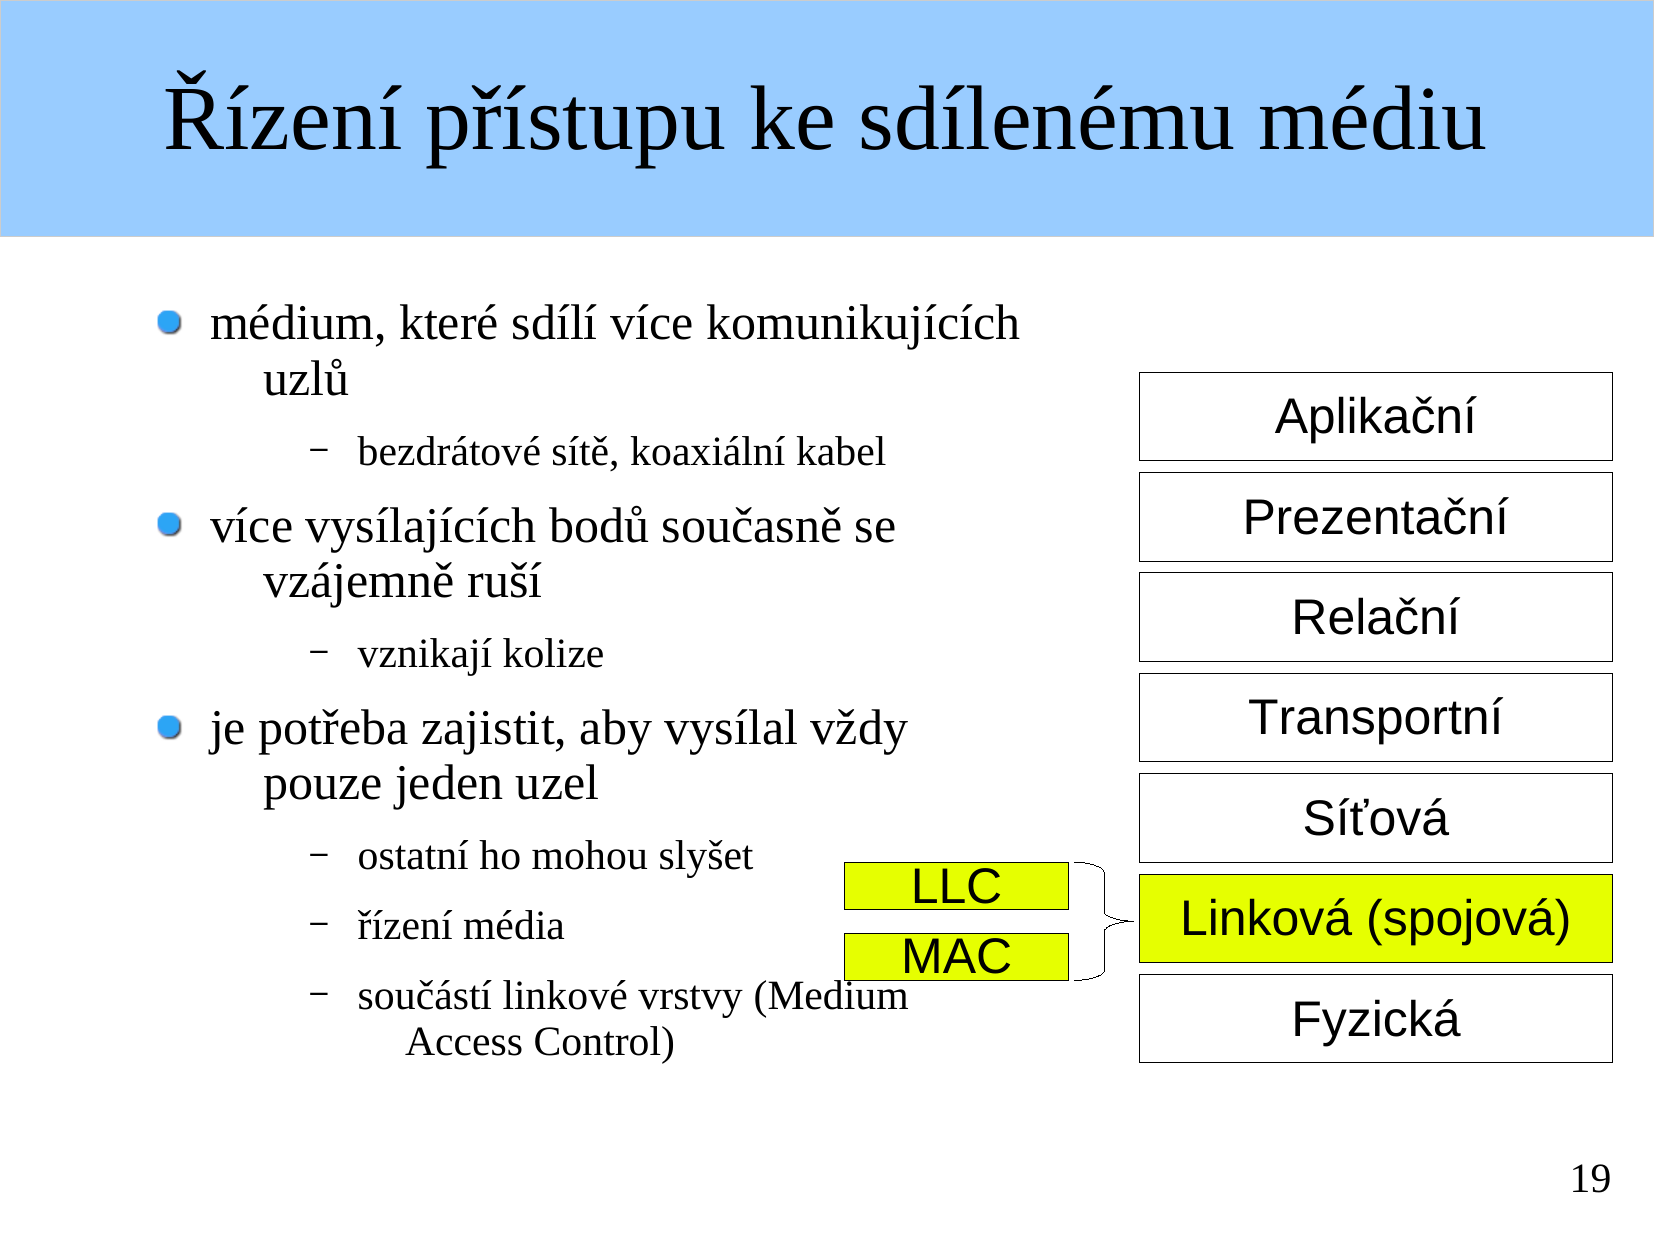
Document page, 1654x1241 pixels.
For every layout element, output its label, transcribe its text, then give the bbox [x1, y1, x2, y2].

text_box Fyzická [1139, 974, 1613, 1063]
list médium, které sdílí více komunikujících uzlů bezdrátové sítě, koaxiální kabel více vysílajících bodů současně se vzájemně ruší vznikají kolize je potřeba zajistit, aby vysílal vždy pouze jeden uzel ostatní ho mohou slyšet řízení média součástí linkové vrstvy (Medium Access Control) [121, 295, 1034, 1127]
text_box Aplikační [1139, 372, 1613, 461]
text_box Prezentační [1139, 472, 1613, 562]
text_box Transportní [1139, 673, 1613, 762]
text_box Linková (spojová) [1139, 874, 1613, 963]
text_box Relační [1139, 572, 1613, 662]
text_box LLC [844, 862, 1069, 910]
text_box MAC [844, 933, 1069, 981]
title Řízení přístupu ke sdílenému médiu [0, 0, 1654, 237]
text_box Síťová [1139, 773, 1613, 863]
